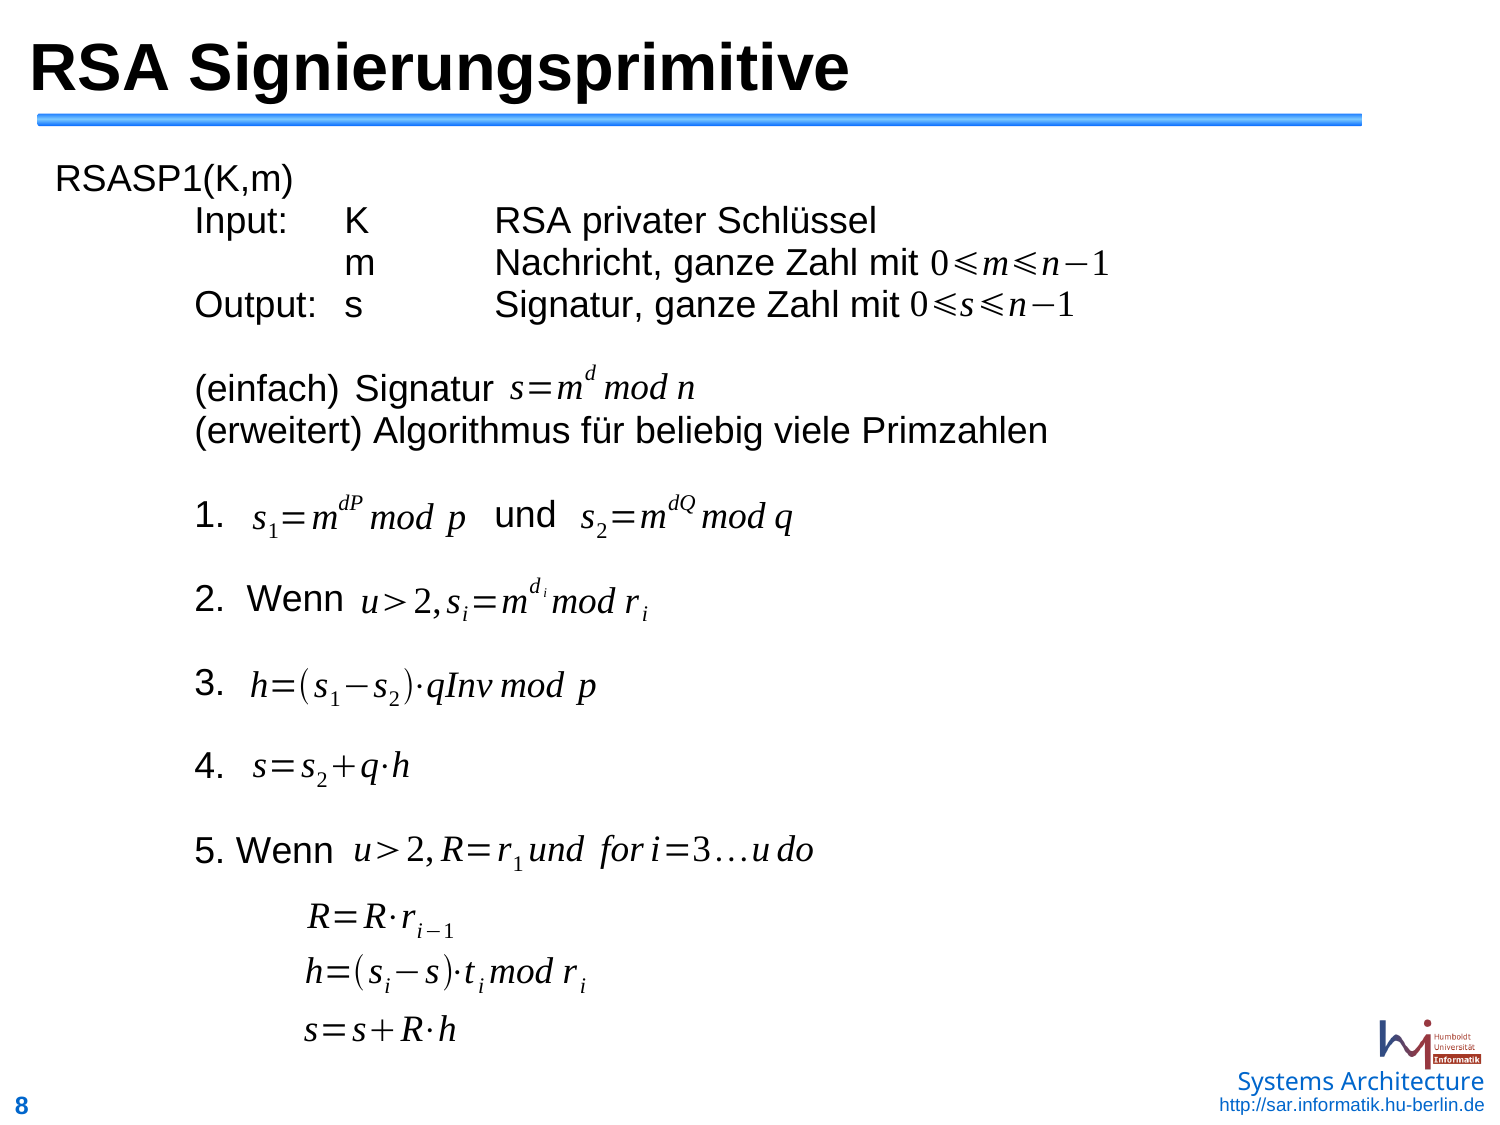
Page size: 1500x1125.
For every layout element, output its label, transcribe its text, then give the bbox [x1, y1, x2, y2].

chart [244, 744, 418, 793]
text_box RSASP1(K,m) Input: K RSA privater Schlüssel m Nachricht, ganze Zahl mit Output: s Signatur, ganze Zahl mit (einfach) Signatur (erweitert) Algorithmus für beliebig viele Primzahlen 1. und 2. Wenn 3. 4. 5. Wenn [29, 149, 1388, 1004]
chart [354, 572, 654, 628]
chart [347, 828, 822, 877]
chart [297, 896, 461, 943]
title RSA Signierungsprimitive [29, 26, 1500, 108]
chart [296, 950, 592, 998]
chart [242, 664, 602, 712]
chart [501, 360, 702, 408]
picture [1376, 1016, 1483, 1071]
chart [244, 490, 473, 544]
chart [295, 1008, 462, 1052]
chart [572, 489, 800, 544]
chart [903, 242, 1117, 325]
